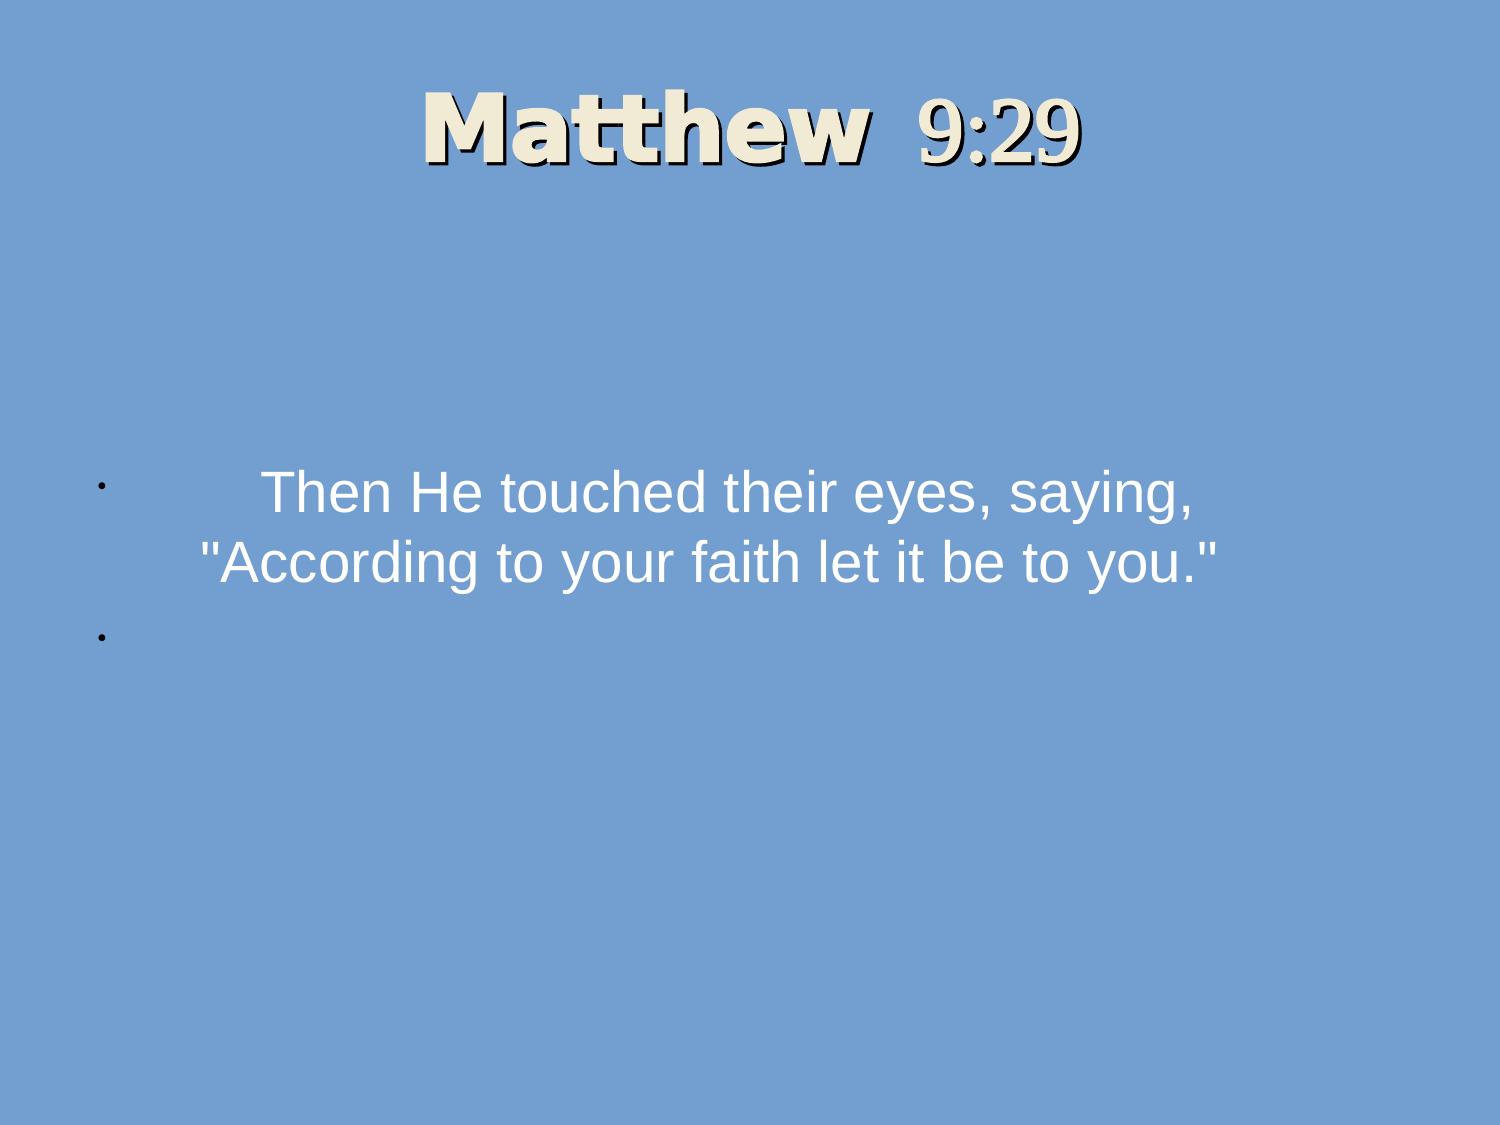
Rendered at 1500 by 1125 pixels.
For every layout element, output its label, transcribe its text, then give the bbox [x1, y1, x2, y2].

list Then He touched their eyes, saying, "According to your faith let it be to you." [75, 450, 1426, 1125]
title Matthew 9:29 [75, 44, 1426, 233]
